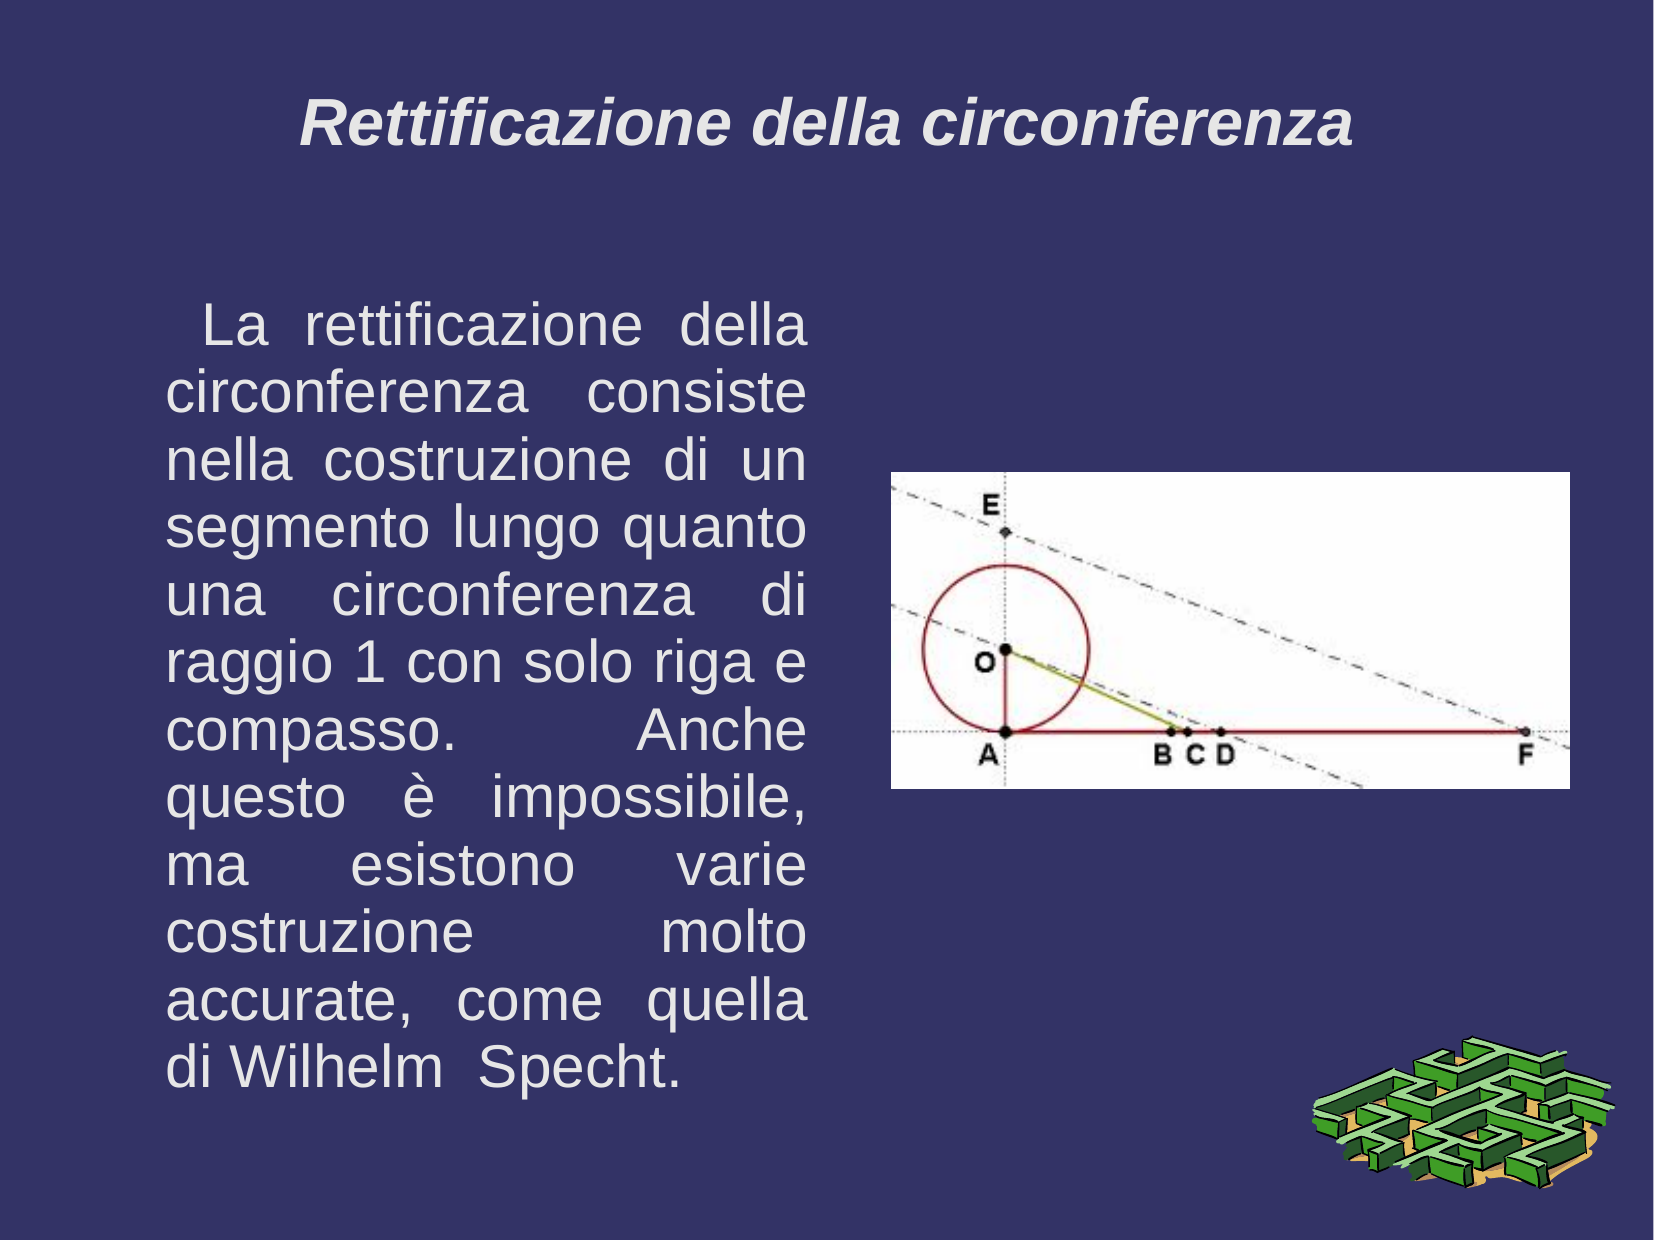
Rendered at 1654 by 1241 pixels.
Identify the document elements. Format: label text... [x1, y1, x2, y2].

title Rettificazione della circonferenza [121, 19, 1534, 227]
list La rettificazione della circonferenza consiste nella costruzione di un segmento lungo quanto una circonferenza di raggio 1 con solo riga e compasso. Anche questo è impossibile, ma esistono varie costruzione molto accurate, come quella di Wilhelm Specht. [82, 290, 809, 1109]
picture [891, 472, 1570, 789]
